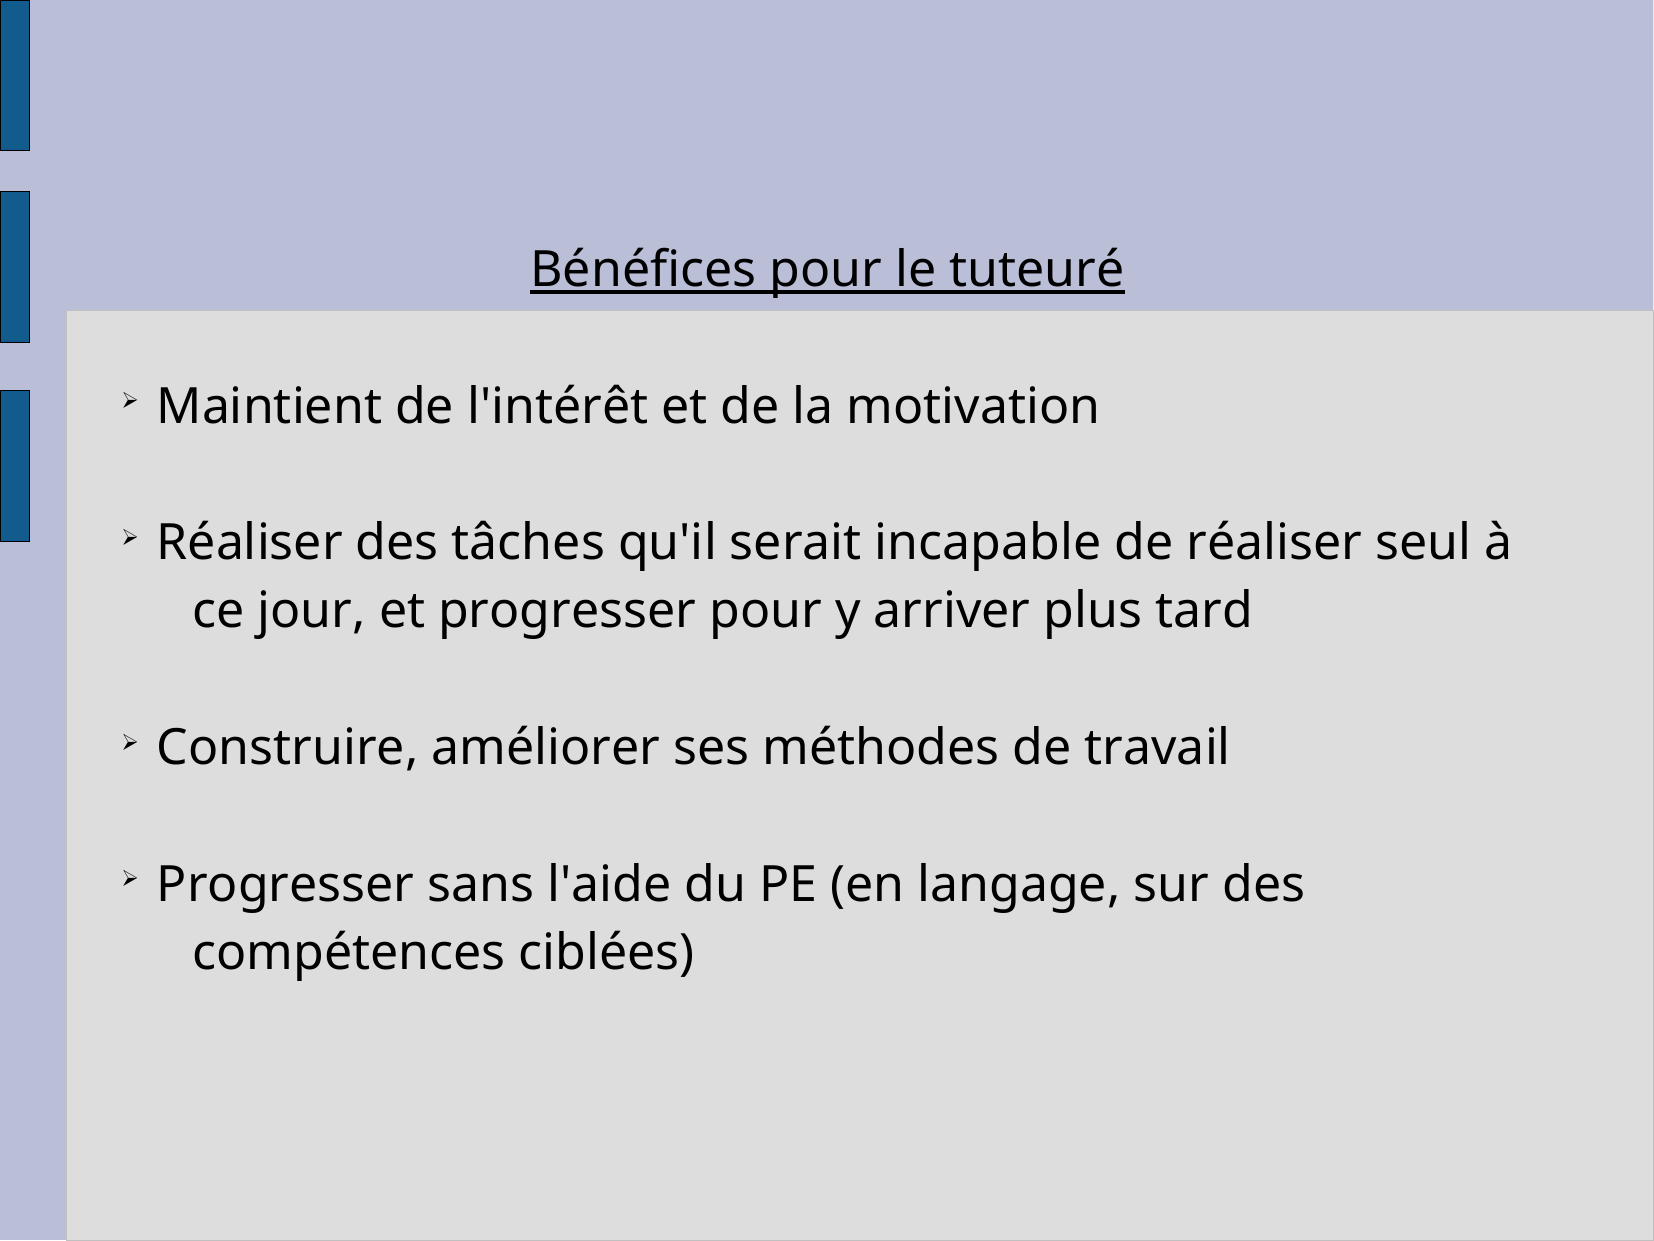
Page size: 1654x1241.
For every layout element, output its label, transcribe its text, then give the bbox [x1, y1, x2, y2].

subtitle Bénéfices pour le tuteuré Maintient de l'intérêt et de la motivation Réaliser des tâches qu'il serait incapable de réaliser seul à ce jour, et progresser pour y arriver plus tard Construire, améliorer ses méthodes de travail Progresser sans l'aide du PE (en langage, sur des compétences ciblées) [121, 91, 1534, 1126]
